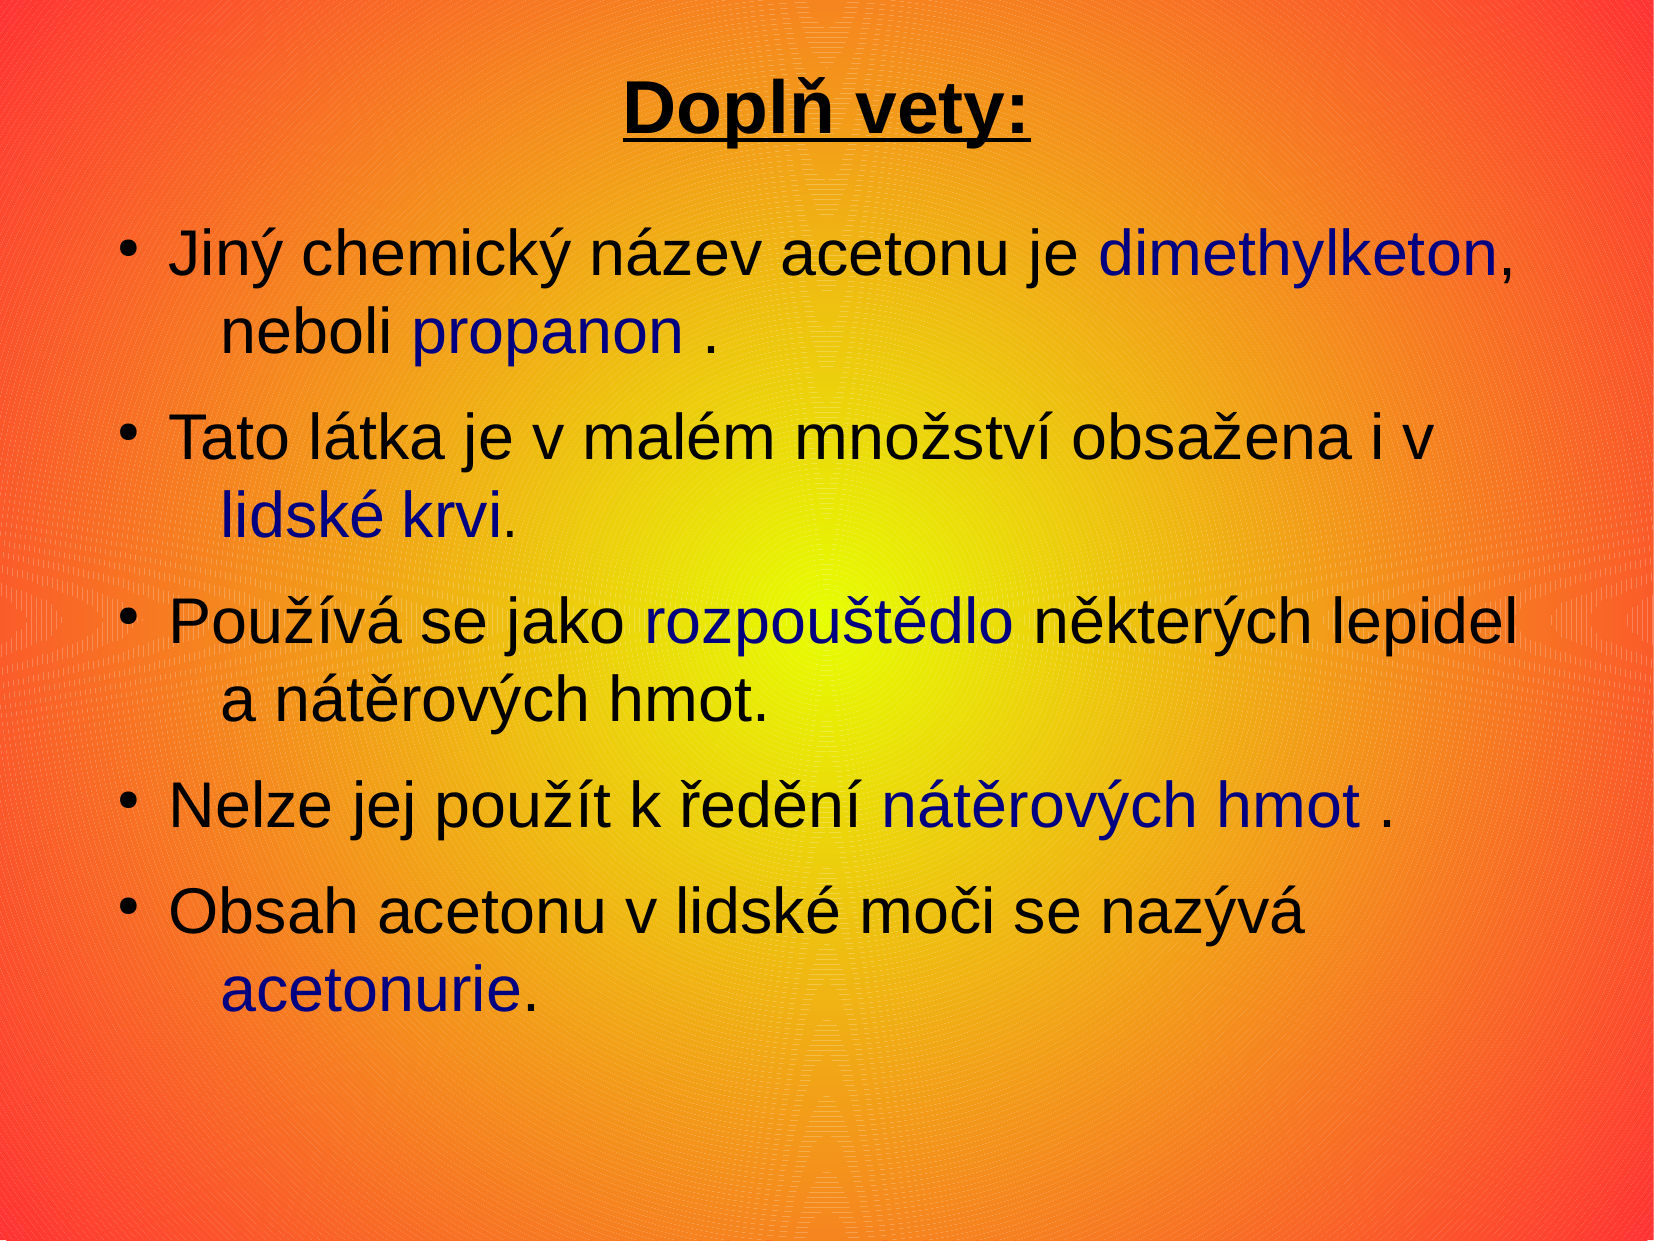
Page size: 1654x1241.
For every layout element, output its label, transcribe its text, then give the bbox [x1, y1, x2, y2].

title Doplň vety: [82, 0, 1571, 208]
list Jiný chemický název acetonu je dimethylketon, neboli propanon . Tato látka je v malém množství obsažena i v lidské krvi. Používá se jako rozpouštědlo některých lepidel a nátěrových hmot. Nelze jej použít k ředění nátěrových hmot . Obsah acetonu v lidské moči se nazývá acetonurie. [82, 210, 1571, 1030]
